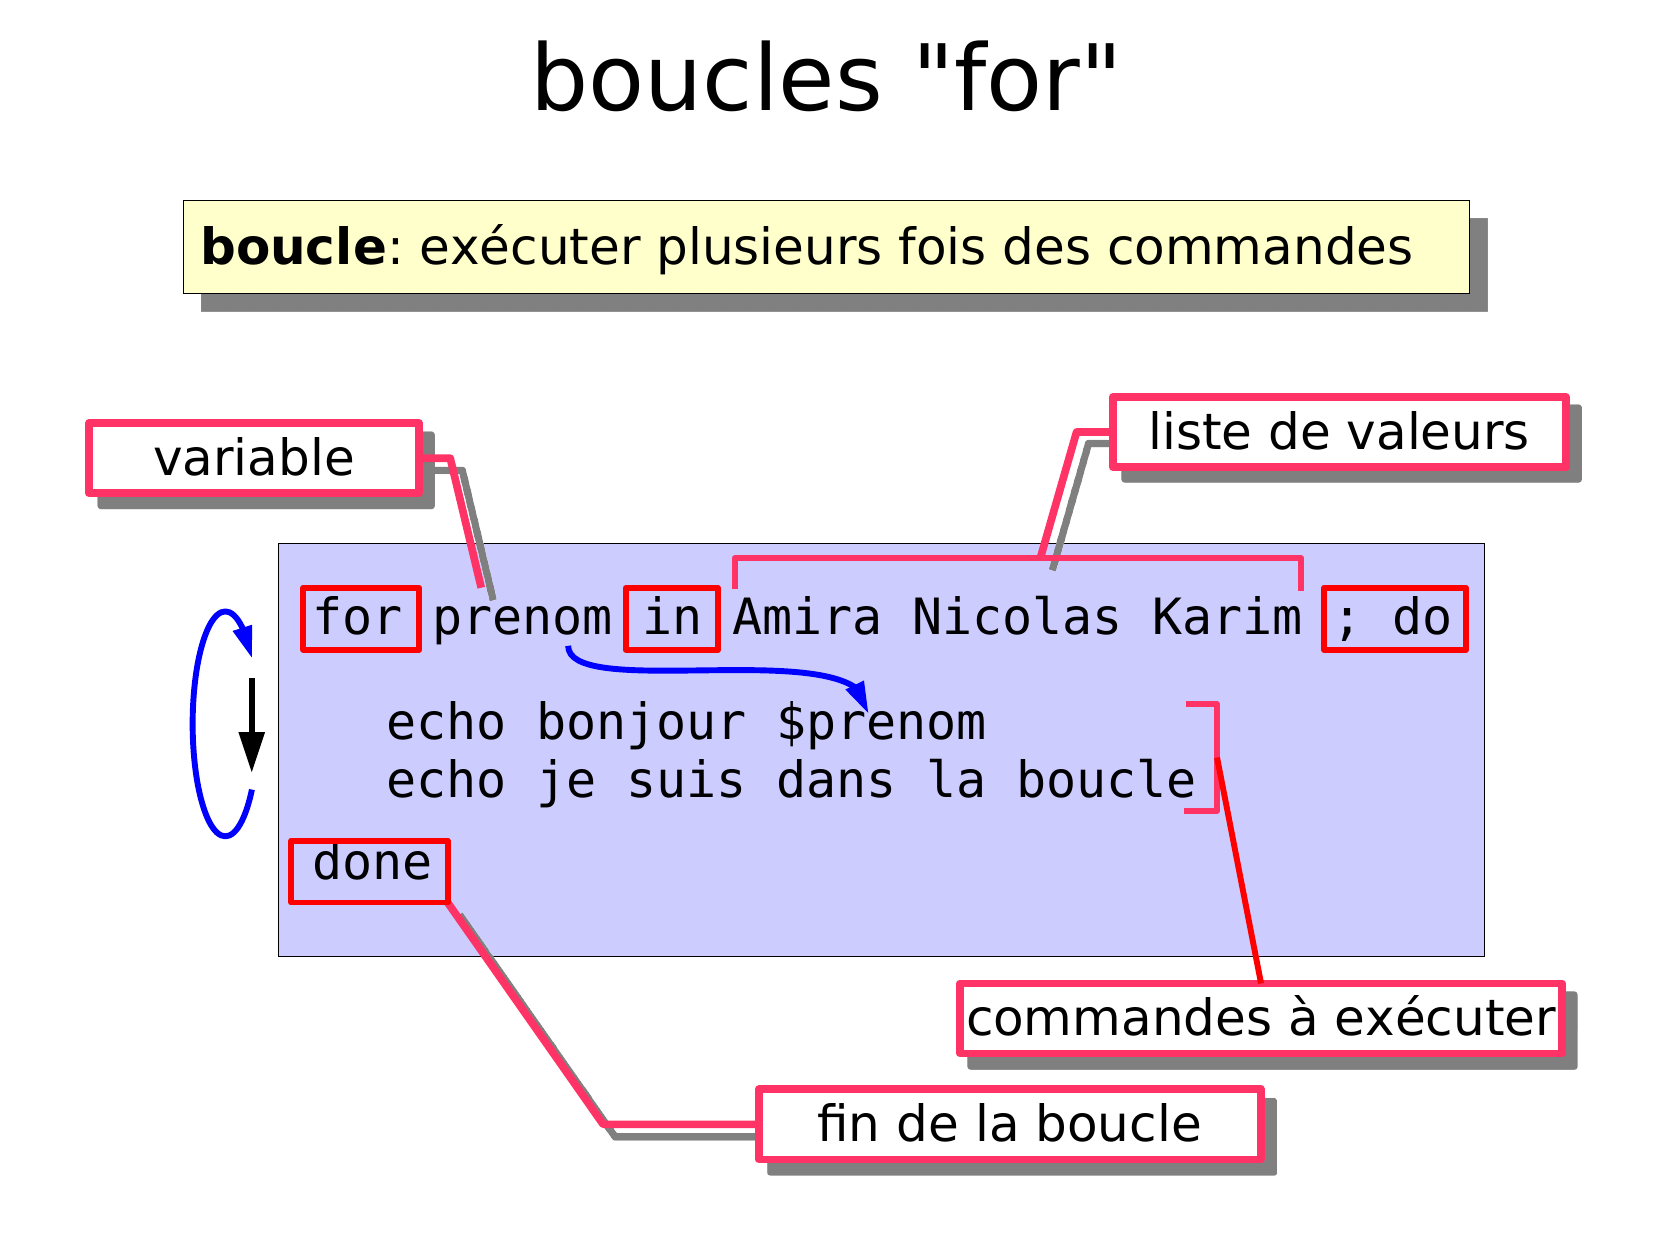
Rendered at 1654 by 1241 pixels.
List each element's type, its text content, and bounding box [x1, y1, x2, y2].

text_box for prenom in Amira Nicolas Karim ; do echo bonjour $prenom echo je suis dans la boucle done [312, 591, 416, 647]
text_box fin de la boucle [758, 1089, 1261, 1160]
title boucles "for" [136, 17, 1518, 140]
text_box for prenom in Amira Nicolas Karim ; do echo bonjour $prenom echo je suis dans la boucle done [1327, 591, 1463, 647]
text_box [183, 200, 1470, 294]
text_box liste de valeurs [1112, 396, 1566, 468]
text_box [294, 844, 445, 900]
text_box variable [89, 423, 420, 494]
text_box [306, 591, 312, 647]
text_box commandes à exécuter [960, 983, 1563, 1054]
text_box for prenom in Amira Nicolas Karim ; do echo bonjour $prenom echo je suis dans la boucle done [312, 844, 445, 892]
text_box for prenom in Amira Nicolas Karim ; do echo bonjour $prenom echo je suis dans la boucle done [312, 587, 1603, 892]
text_box for prenom in Amira Nicolas Karim ; do echo bonjour $prenom echo je suis dans la boucle done [629, 591, 715, 647]
text_box [1247, 892, 1485, 957]
text_box [738, 561, 1298, 587]
text_box boucle: exécuter plusieurs fois des commandes [200, 218, 1453, 277]
text_box [278, 543, 1485, 957]
